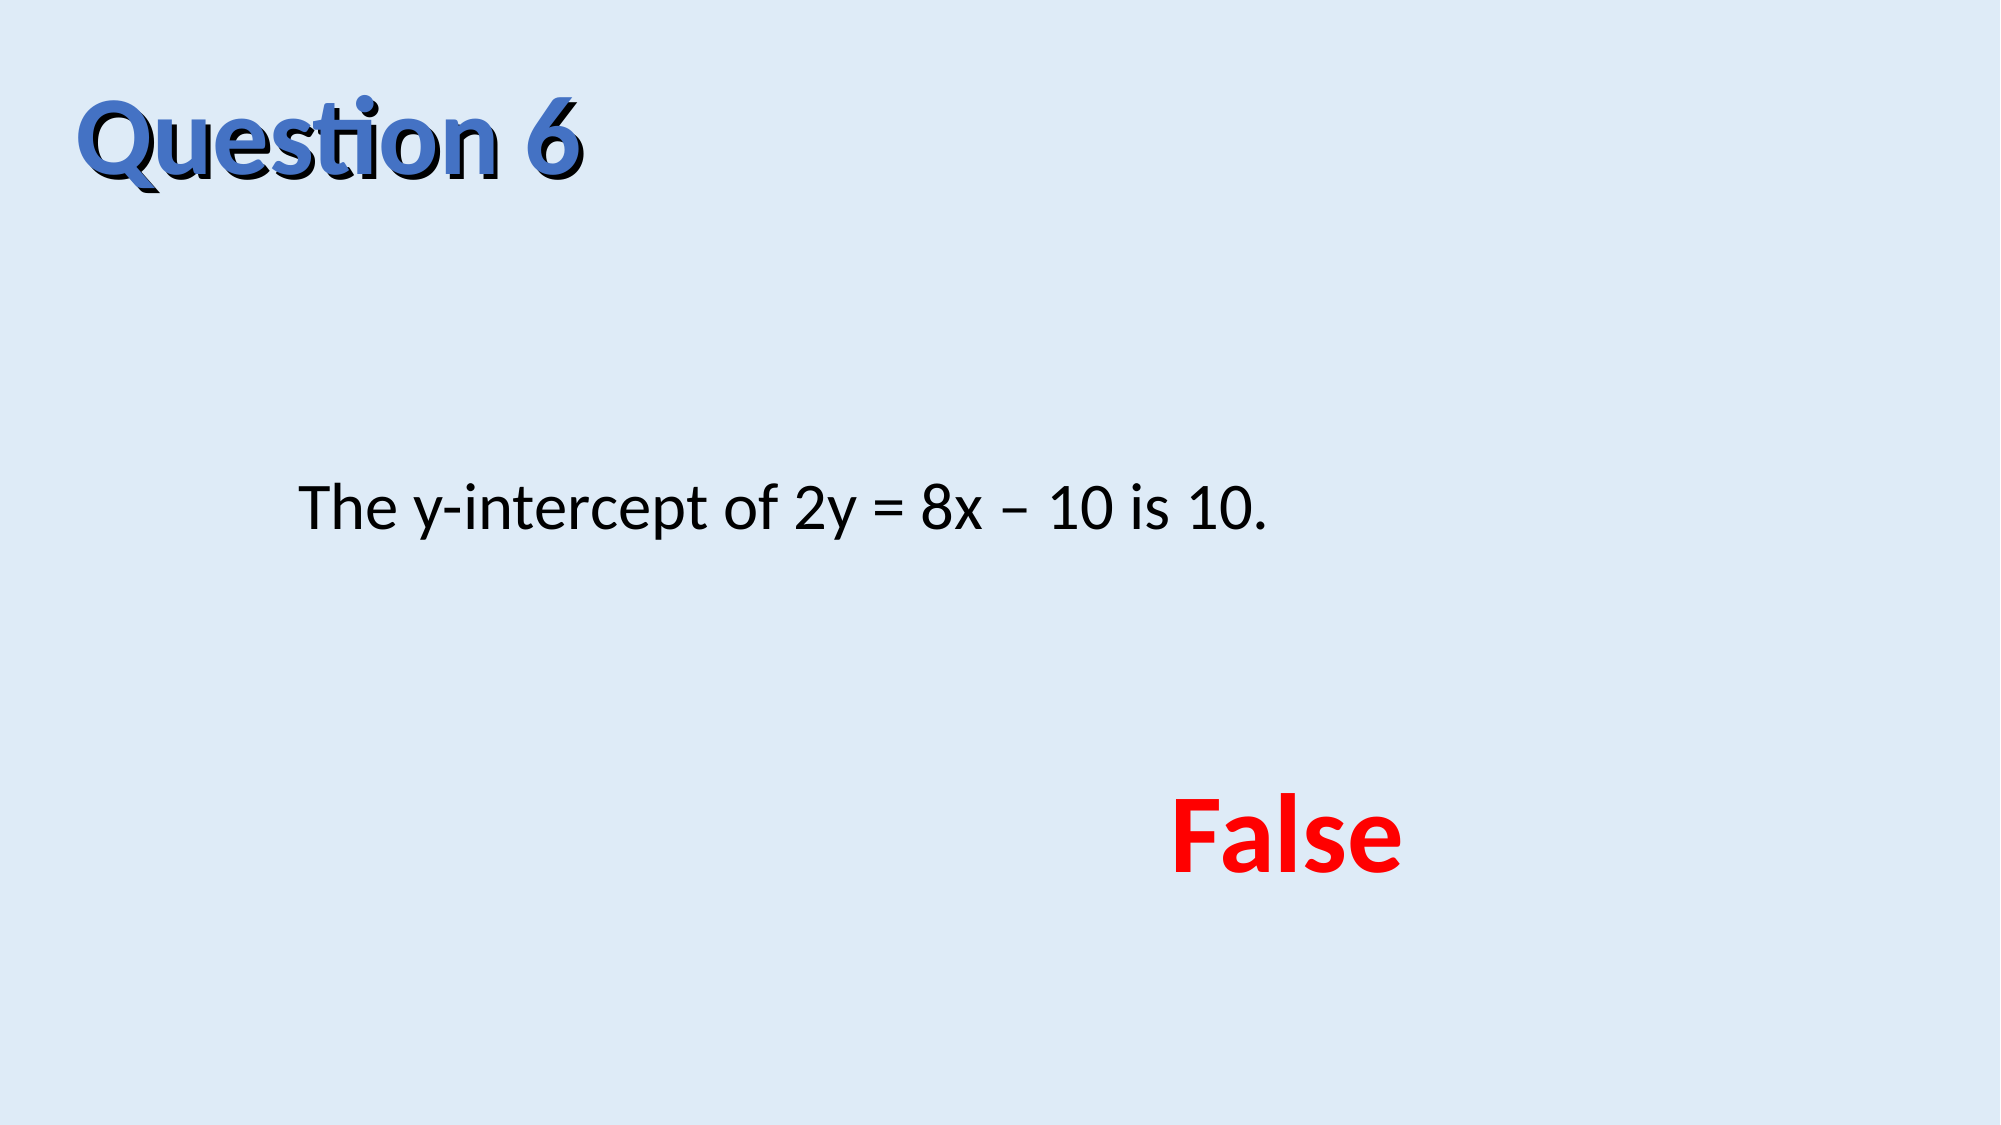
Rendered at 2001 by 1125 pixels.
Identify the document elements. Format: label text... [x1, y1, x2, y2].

text_box False [1155, 752, 1419, 902]
text_box Question 6 [60, 55, 597, 205]
text_box The y-intercept of 2y = 8x – 10 is 10. [283, 455, 1299, 551]
